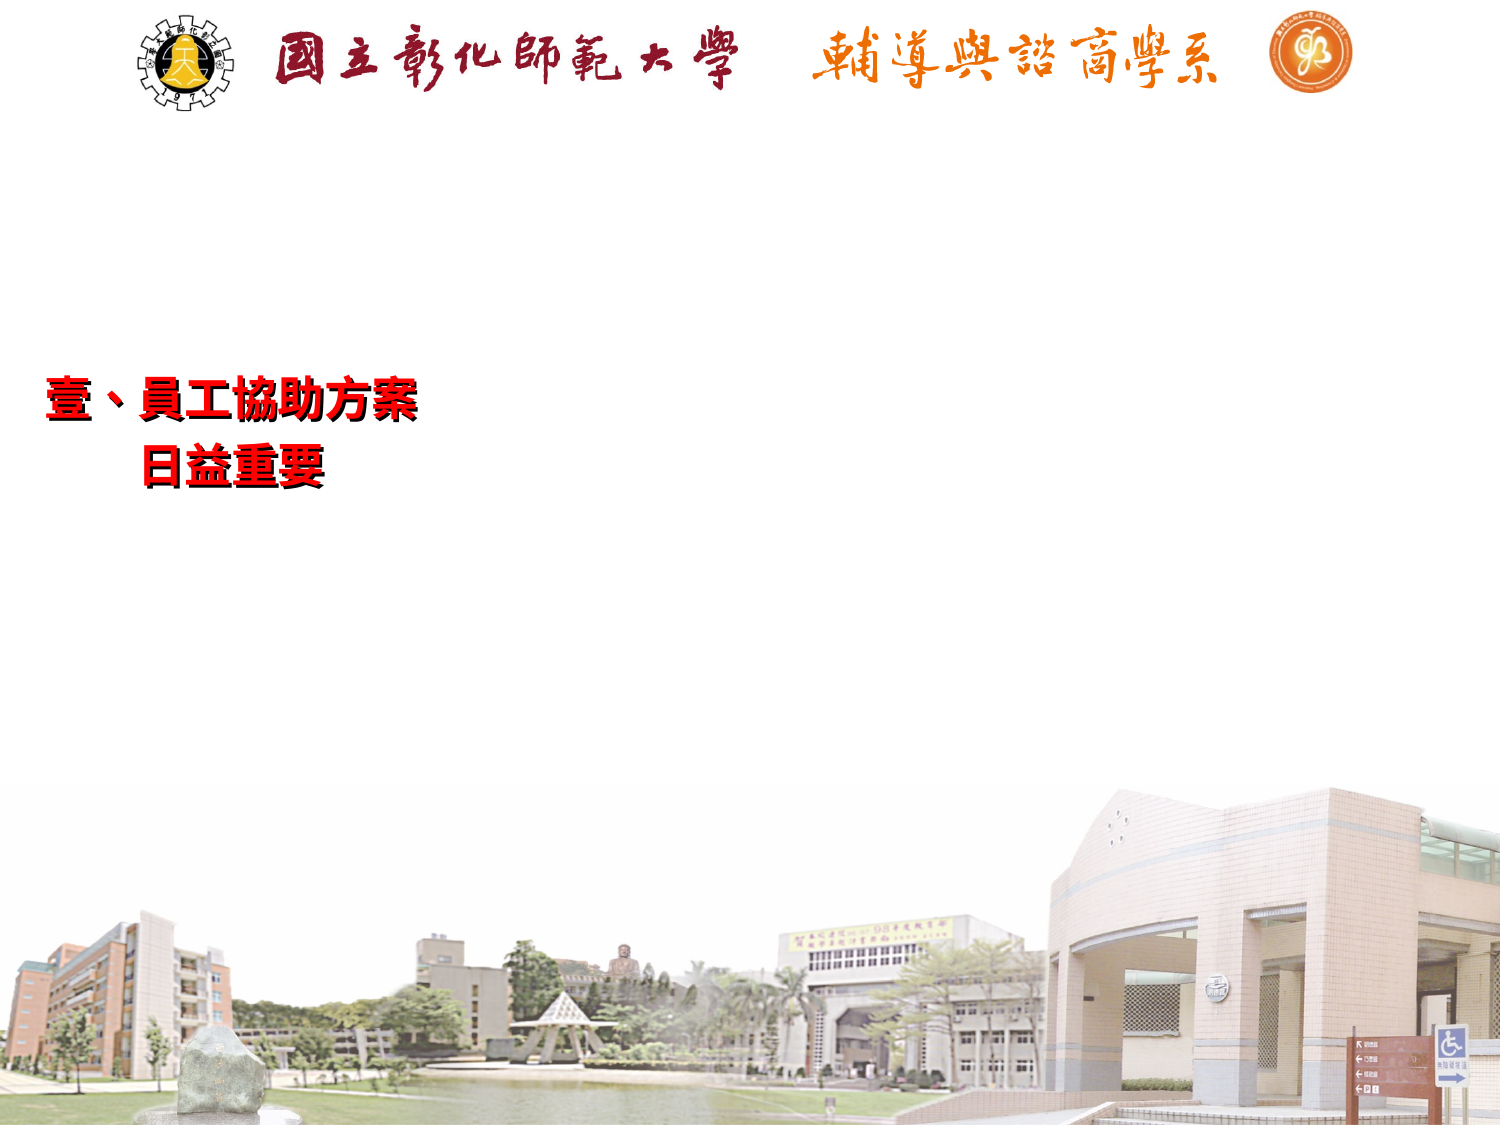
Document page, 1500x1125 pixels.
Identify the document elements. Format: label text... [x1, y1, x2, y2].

list 壹、員工協助方案 日益重要 [29, 361, 1459, 504]
